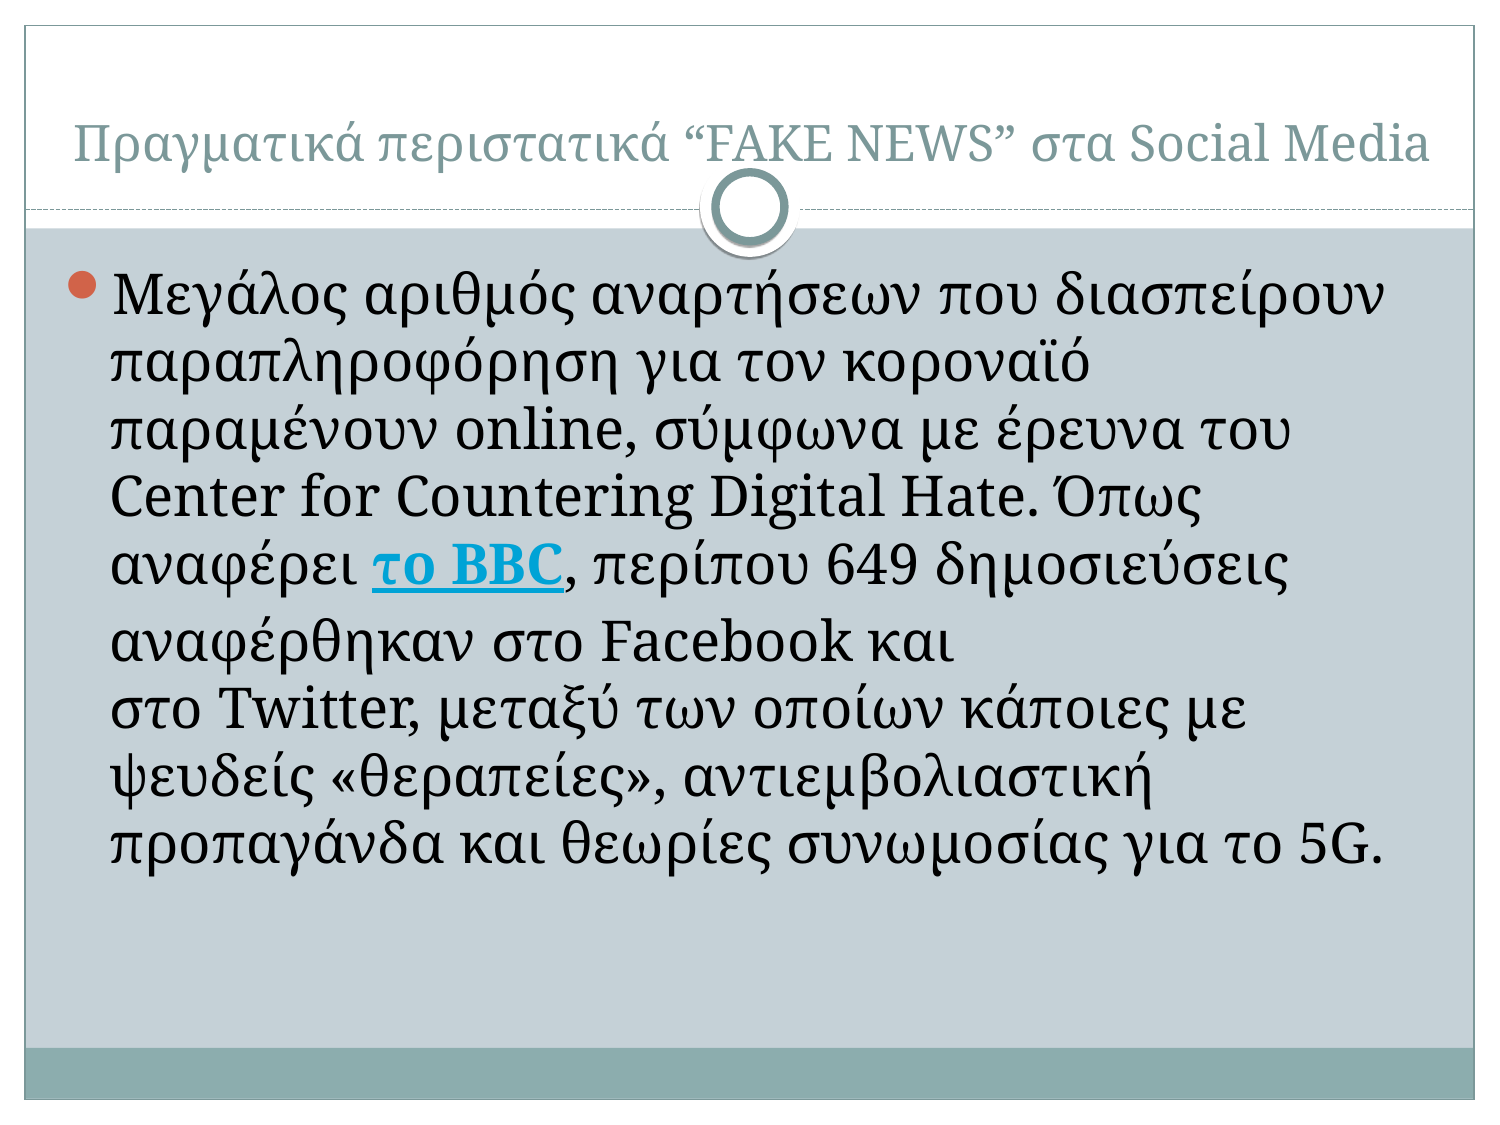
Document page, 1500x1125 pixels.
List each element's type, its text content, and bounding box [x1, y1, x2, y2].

title Πραγματικά περιστατικά “FAKE NEWS” στα Social Media [53, 54, 1454, 179]
list Μεγάλος αριθμός αναρτήσεων που διασπείρουν παραπληροφόρηση για τον κοροναϊό παραμένουν online, σύμφωνα με έρευνα του Center for Countering Digital Hate. Όπως αναφέρει το BBC, περίπου 649 δημοσιεύσεις αναφέρθηκαν στο Facebook και στο Twitter, μεταξύ των οποίων κάποιες με ψευδείς «θεραπείες», αντιεμβολιαστική προπαγάνδα και θεωρίες συνωμοσίας για το 5G. [49, 250, 1445, 1001]
